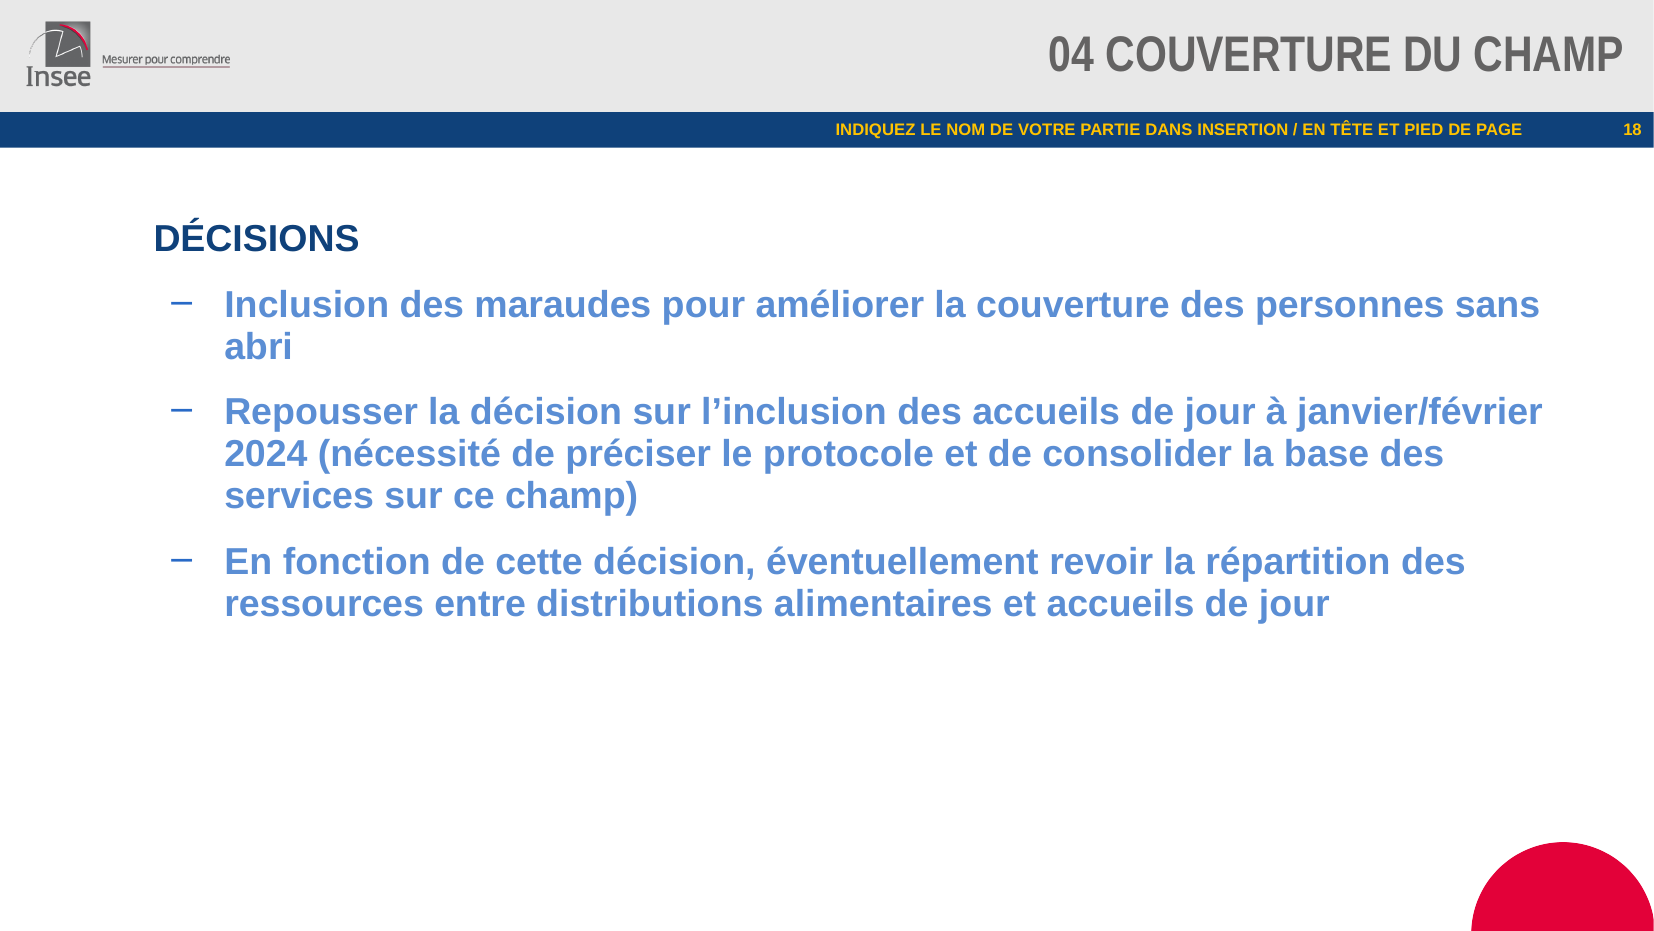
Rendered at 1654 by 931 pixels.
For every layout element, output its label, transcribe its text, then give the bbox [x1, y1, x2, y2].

picture [23, 0, 230, 89]
title 04 couverture du champ [265, 0, 1625, 107]
picture [1471, 842, 1654, 931]
list décisions Inclusion des maraudes pour améliorer la couverture des personnes sans abri Repousser la décision sur l’inclusion des accueils de jour à janvier/février 2024 (nécessité de préciser le protocole et de consolider la base des services sur ce champ) En fonction de cette décision, éventuellement revoir la répartition des ressources entre distributions alimentaires et accueils de jour [82, 217, 1571, 861]
